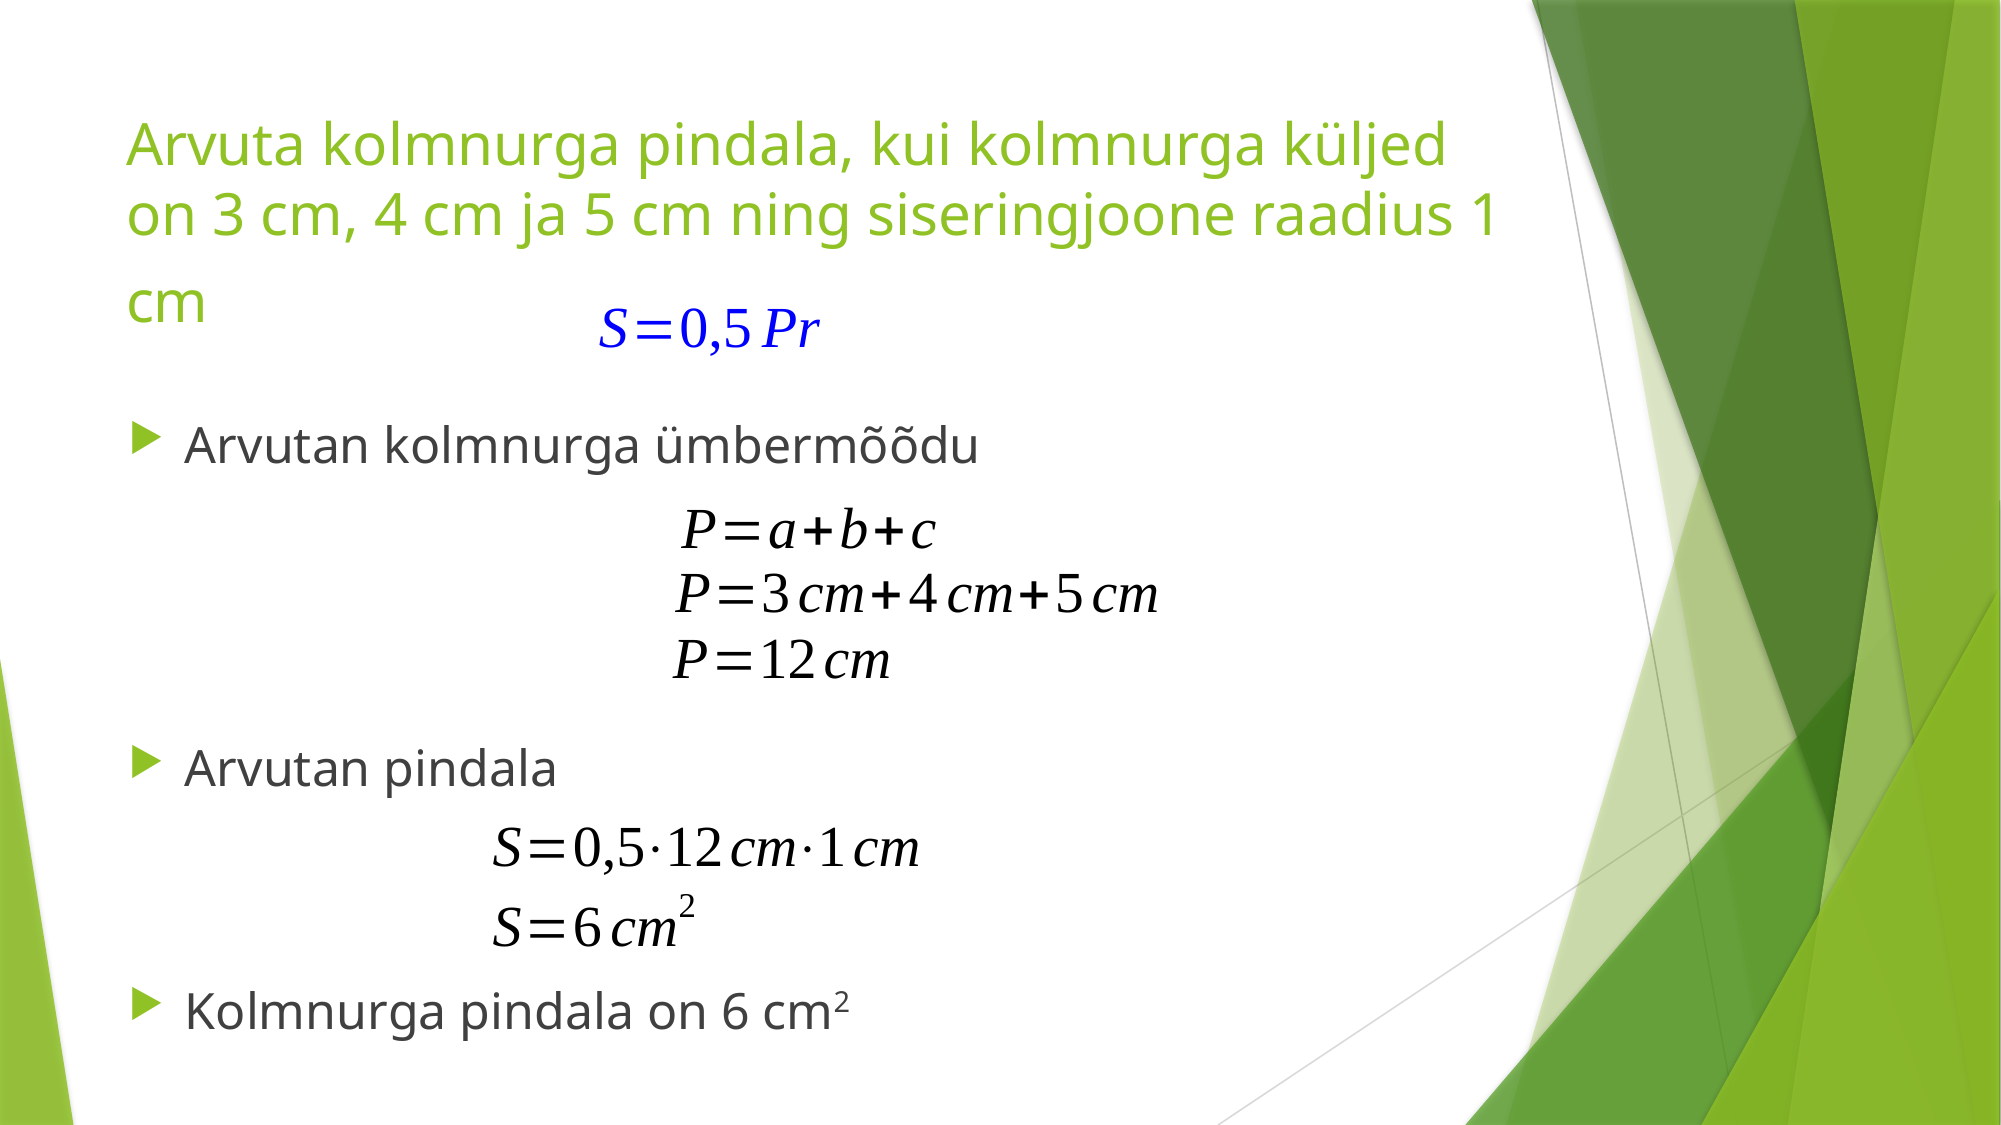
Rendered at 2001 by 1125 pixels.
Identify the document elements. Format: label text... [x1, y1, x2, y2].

chart [484, 814, 928, 880]
chart [663, 496, 1166, 691]
list Arvutan kolmnurga ümbermõõdu Arvutan pindala Kolmnurga pindala on 6 cm2 [113, 324, 1595, 1125]
title Arvuta kolmnurga pindala, kui kolmnurga küljed on 3 cm, 4 cm ja 5 cm ning siseringjoone raadius 1 cm [111, 99, 1522, 317]
chart [590, 295, 830, 360]
chart [484, 886, 703, 960]
